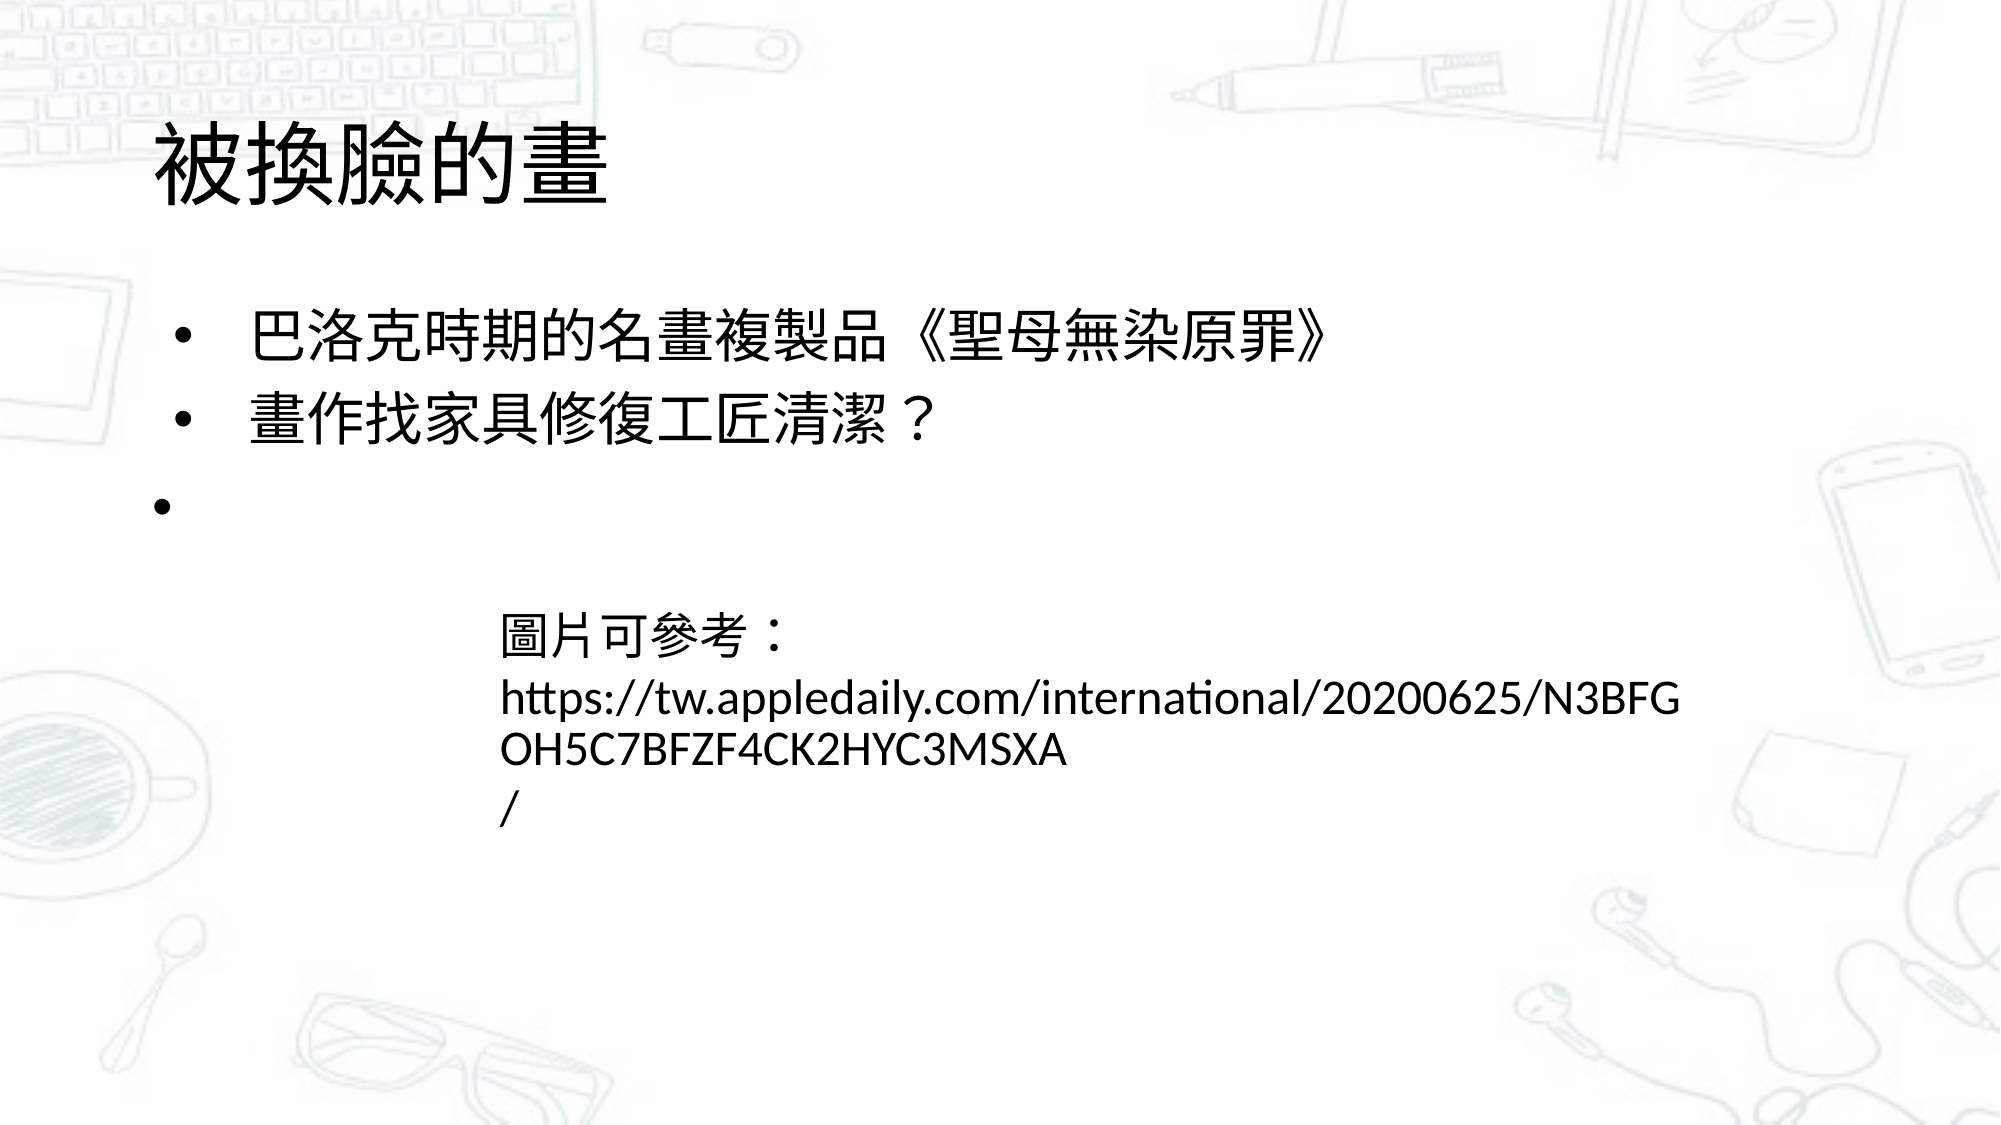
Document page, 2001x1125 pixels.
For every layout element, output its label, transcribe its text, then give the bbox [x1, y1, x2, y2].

text_box 圖片可參考：https://tw.appledaily.com/international/20200625/N3BFGOH5C7BFZF4CK2HYC3MSXA/ [485, 598, 1716, 853]
title 被換臉的畫 [137, 59, 1863, 278]
list 巴洛克時期的名畫複製品《聖母無染原罪》 畫作找家具修復工匠清潔？ [137, 299, 1863, 1014]
